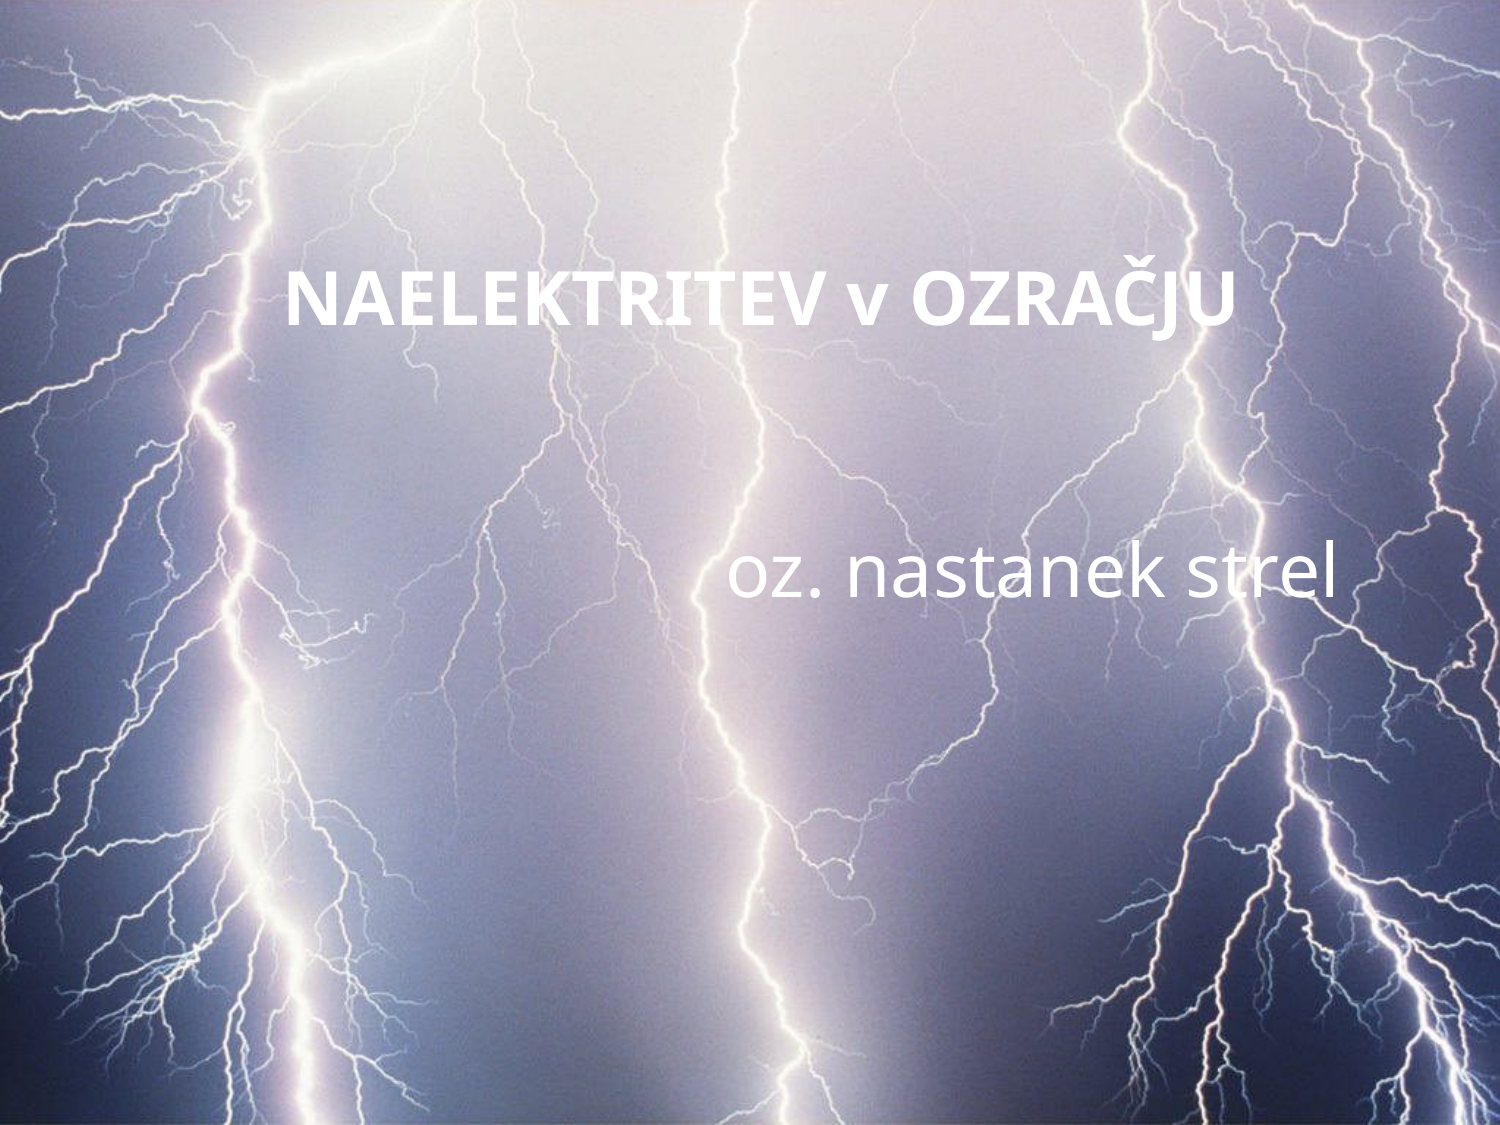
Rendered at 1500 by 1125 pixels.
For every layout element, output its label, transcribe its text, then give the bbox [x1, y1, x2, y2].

text_box NAELEKTRITEV v OZRAČJU [123, 243, 1400, 457]
text_box oz. nastanek strel [667, 515, 1399, 622]
picture [0, 0, 1500, 1125]
